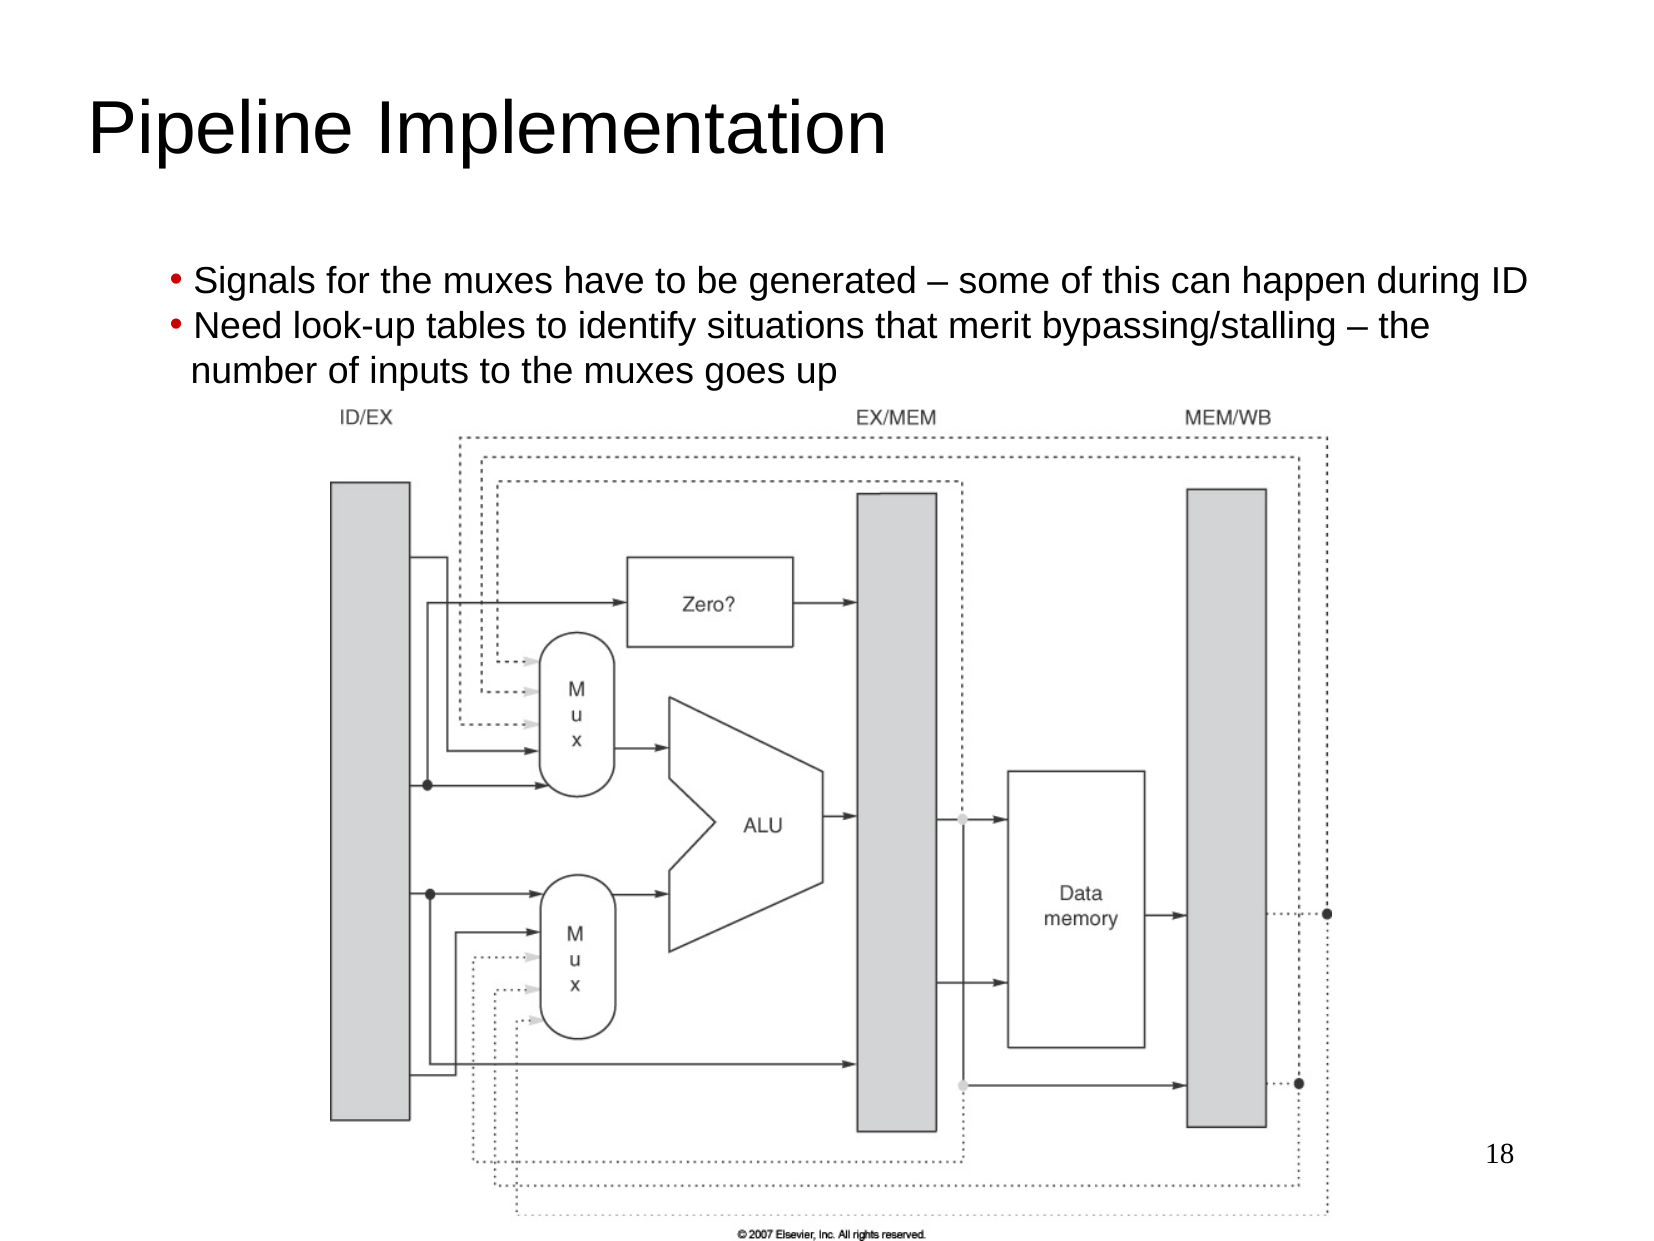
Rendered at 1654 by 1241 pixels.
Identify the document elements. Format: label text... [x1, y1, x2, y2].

text_box Pipeline Implementation [72, 71, 904, 177]
picture [330, 409, 1332, 1241]
text_box Signals for the muxes have to be generated – some of this can happen during ID Need look-up tables to identify situations that merit bypassing/stalling – the number of inputs to the muxes goes up [154, 247, 1544, 399]
text_box <number> [1332, 1129, 1530, 1213]
